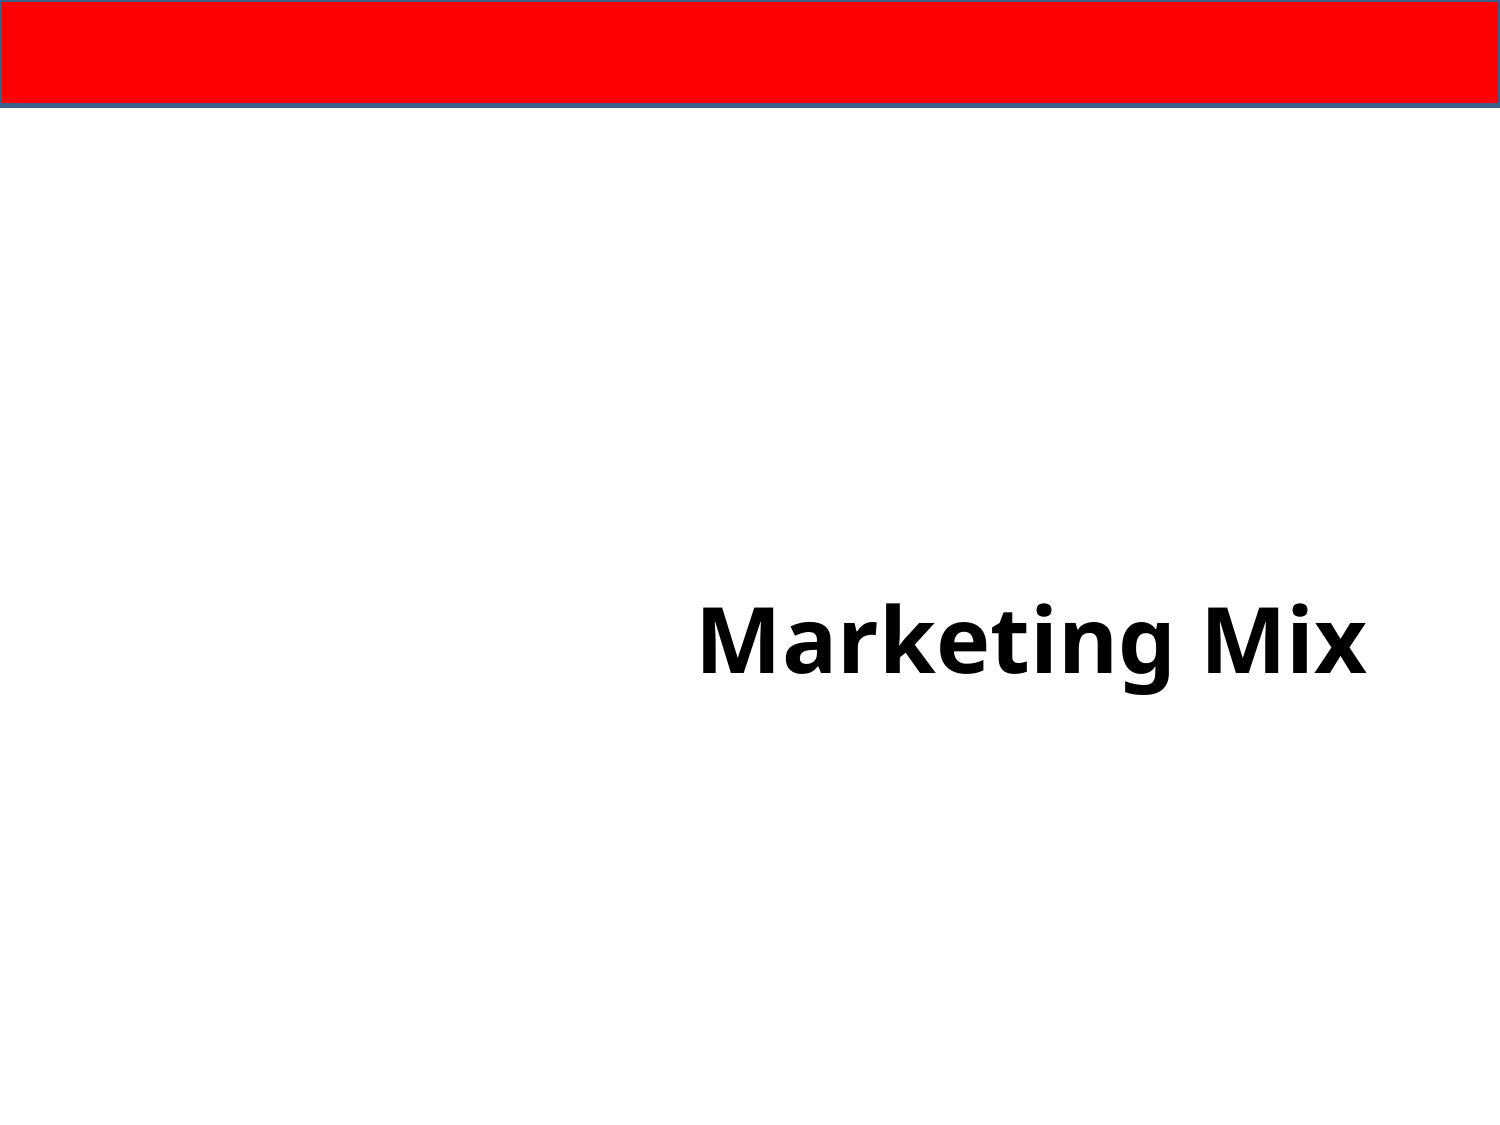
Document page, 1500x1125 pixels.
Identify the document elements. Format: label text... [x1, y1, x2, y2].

text_box Marketing Mix [503, 574, 1383, 734]
text_box [0, 0, 1500, 106]
